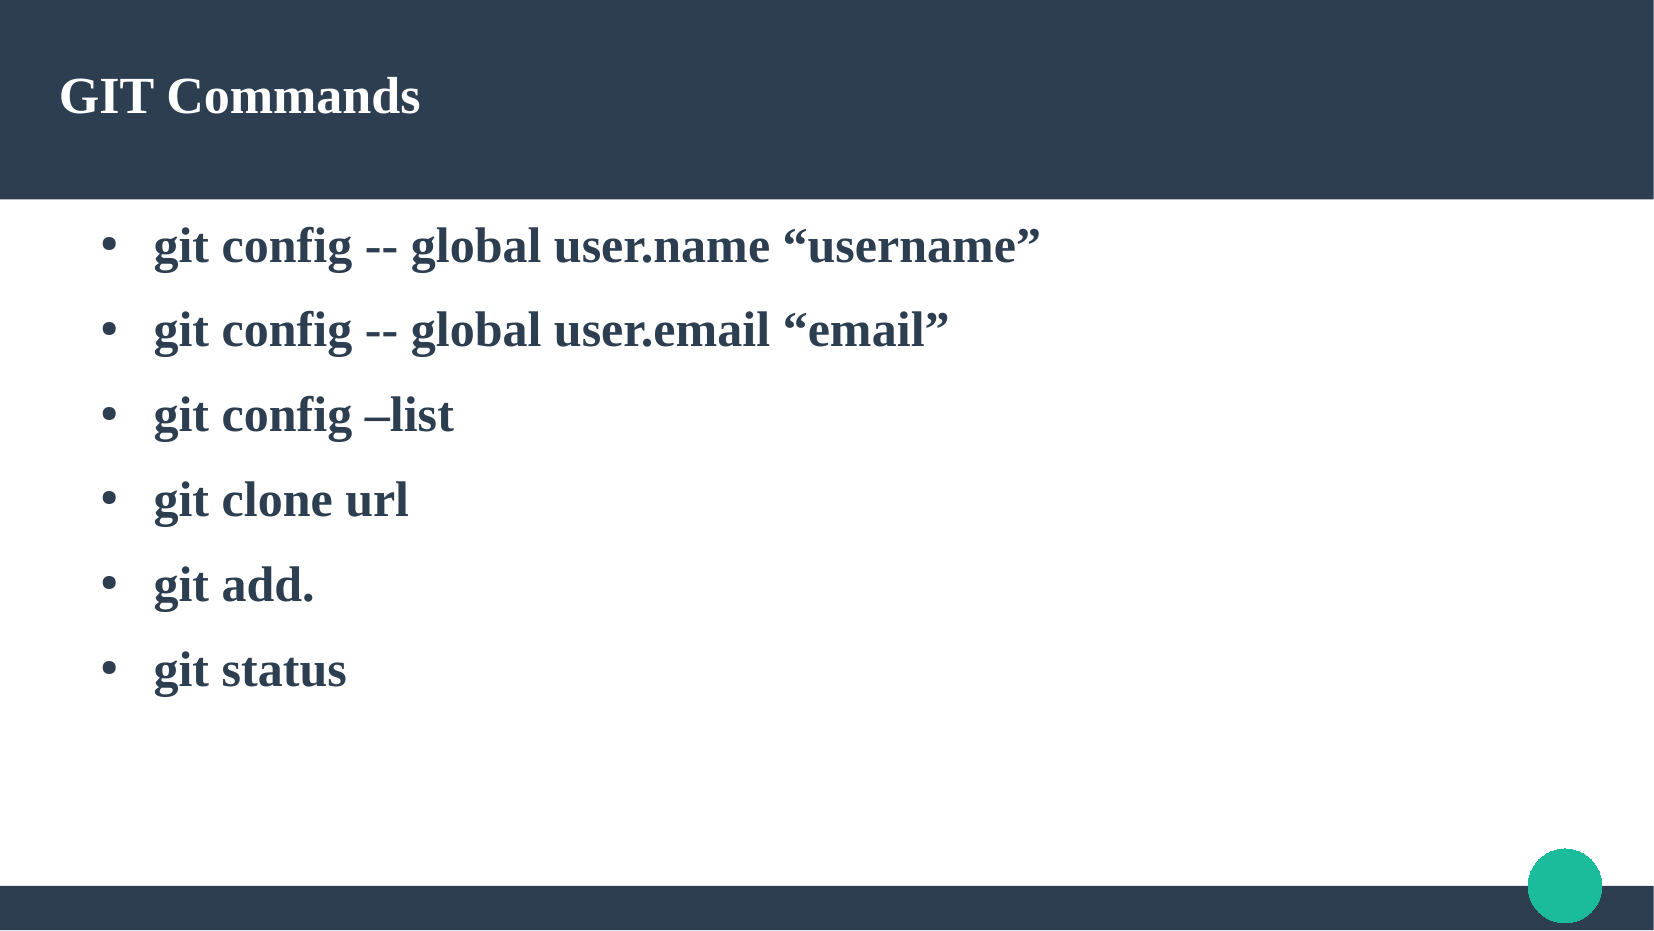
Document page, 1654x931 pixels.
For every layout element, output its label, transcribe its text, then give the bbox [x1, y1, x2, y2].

title GIT Commands [59, 37, 1595, 155]
list git config -- global user.name “username” git config -- global user.email “email” git config –list git clone url git add. git status [82, 217, 1571, 758]
